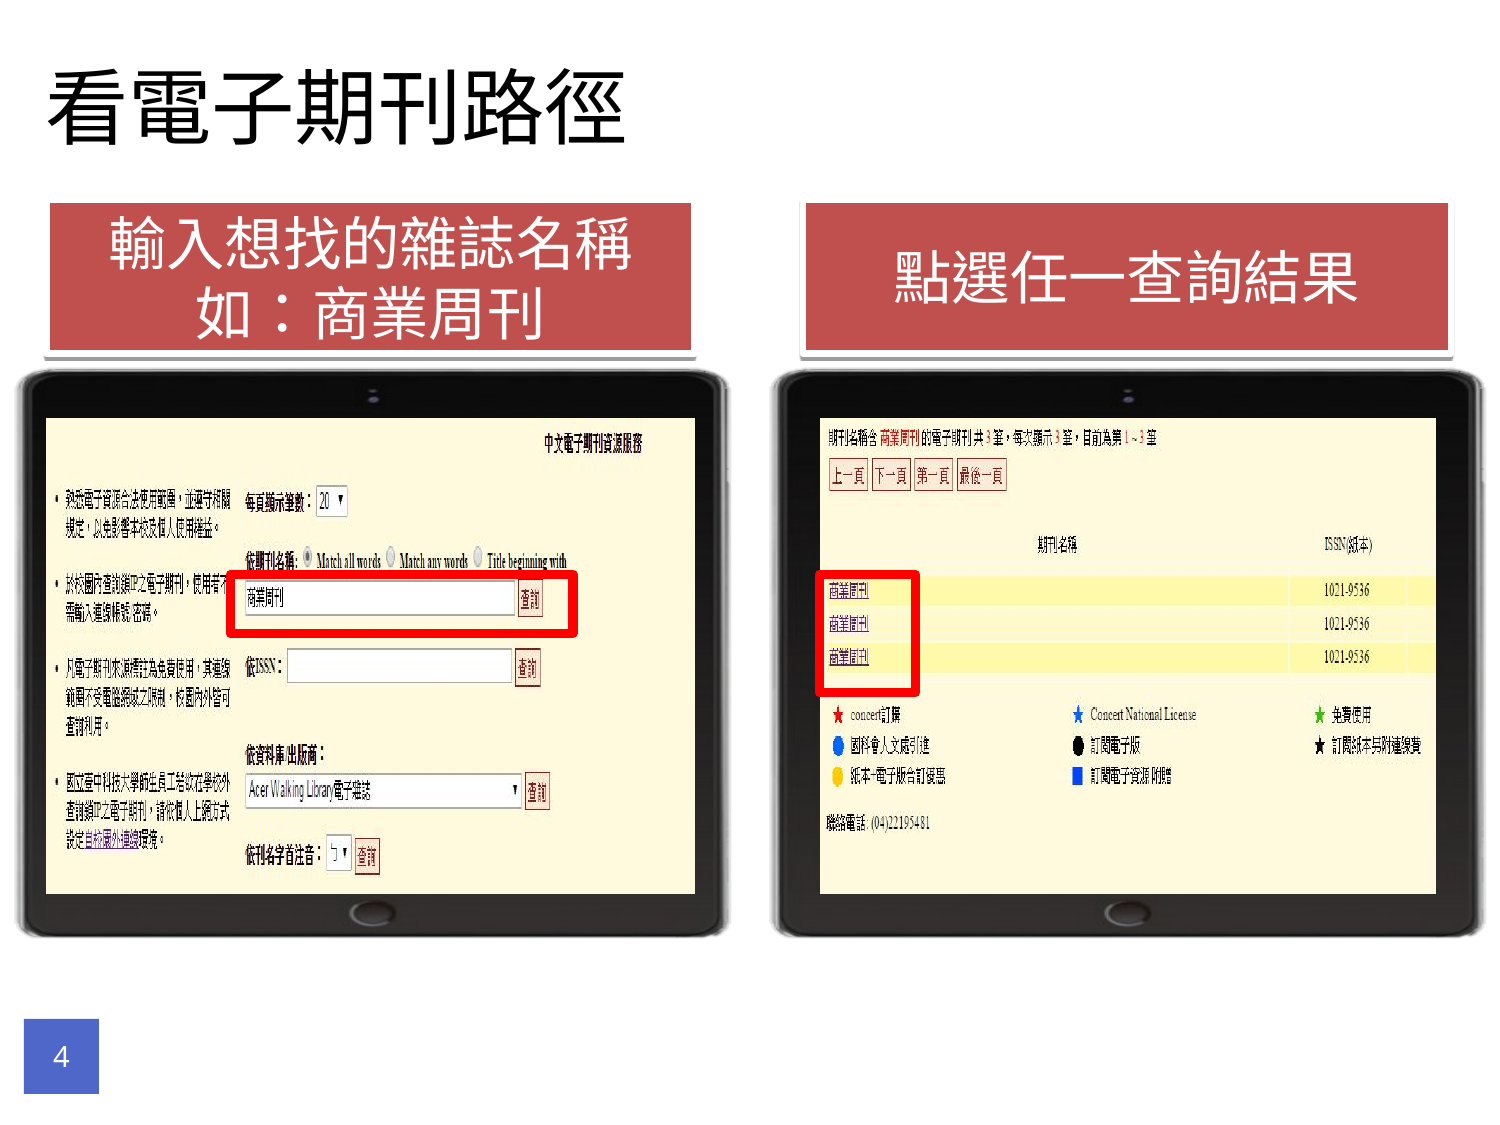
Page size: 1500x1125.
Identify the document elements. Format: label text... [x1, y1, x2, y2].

picture [749, 359, 1494, 947]
text_box 看電子期刊路徑 [30, 0, 643, 163]
text_box 4 [23, 1018, 99, 1094]
picture [0, 359, 739, 947]
text_box 輸入想找的雜誌名稱 如：商業周刊 [46, 199, 695, 354]
text_box 點選任一查詢結果 [803, 199, 1451, 354]
